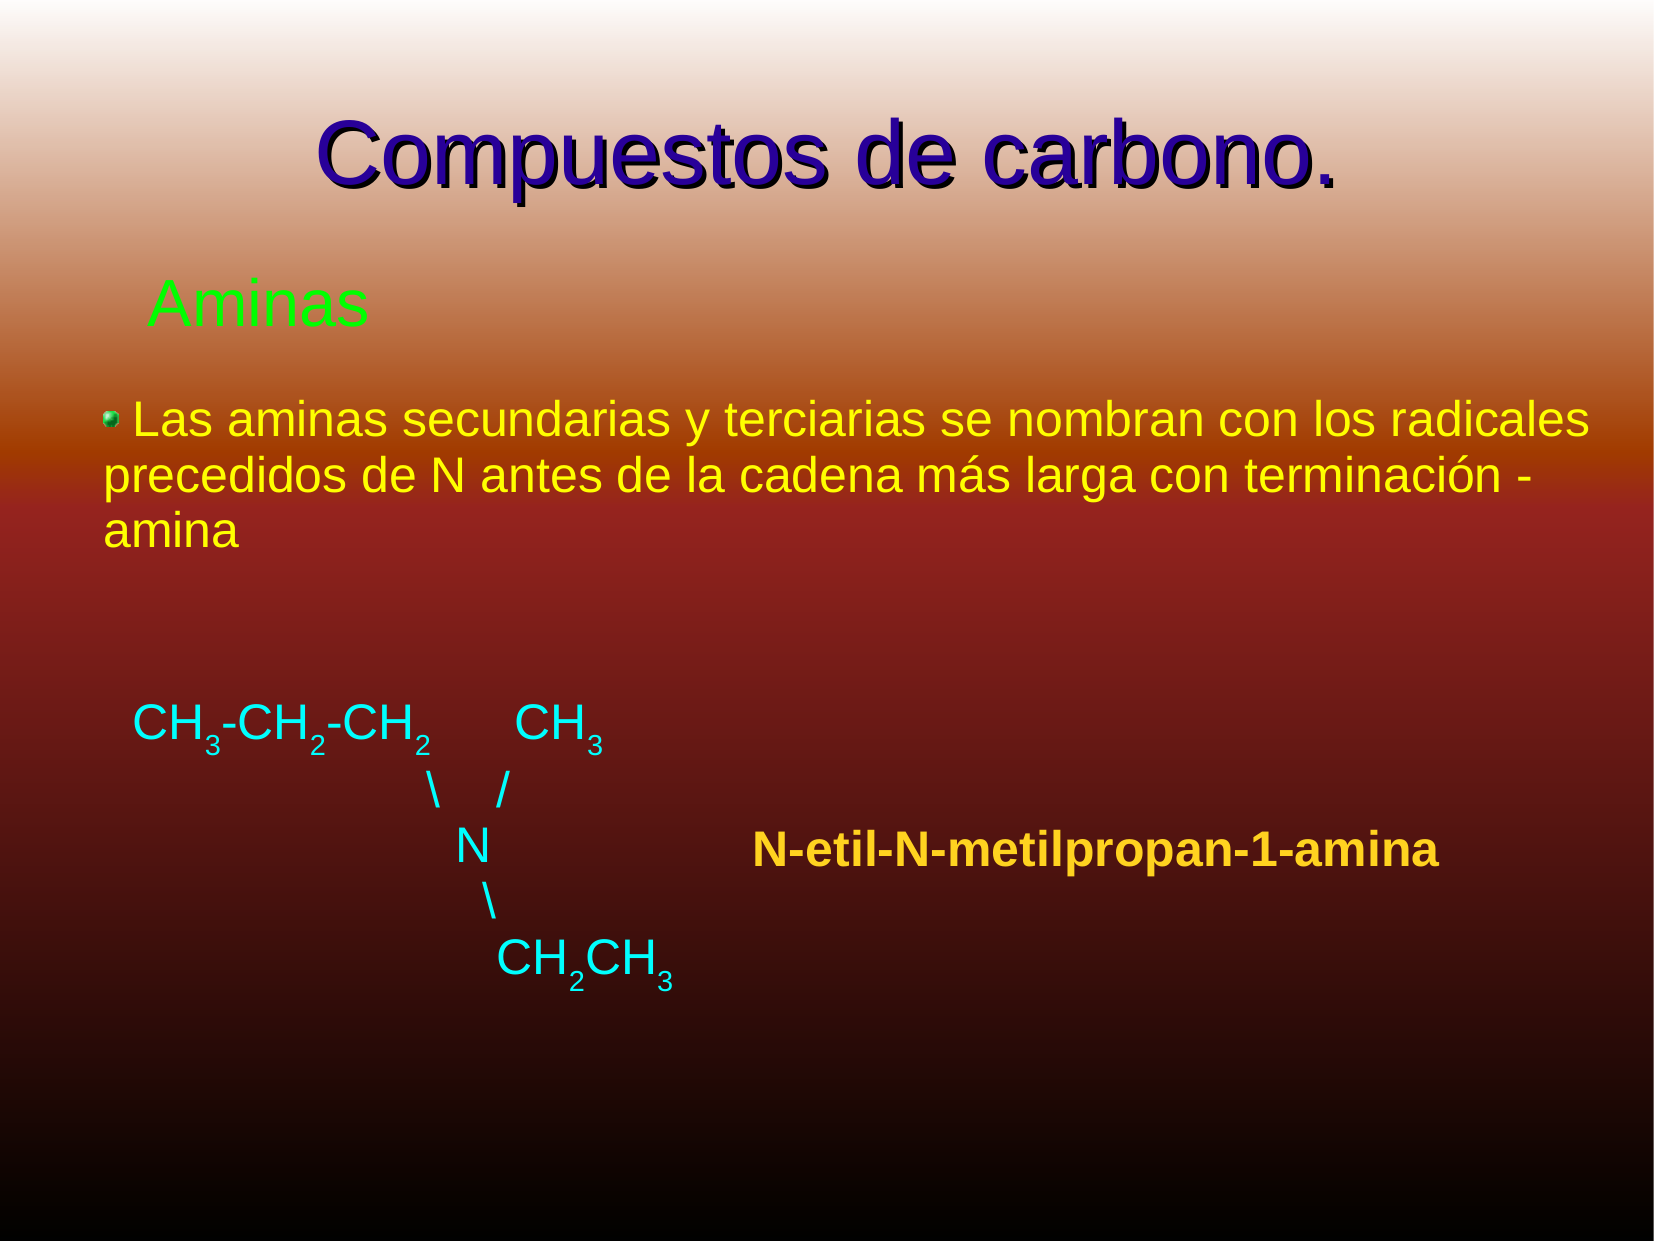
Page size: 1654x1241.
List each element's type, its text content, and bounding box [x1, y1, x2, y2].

title Compuestos de carbono. [82, 49, 1571, 257]
text_box CH3-CH2-CH2 CH3 \ / N \ CH2CH3 [118, 575, 886, 1005]
picture [0, 0, 1654, 1241]
text_box Las aminas secundarias y terciarias se nombran con los radicales precedidos de N antes de la cadena más larga con terminación -amina [88, 383, 1610, 566]
list Aminas [76, 265, 1182, 355]
text_box N-etil-N-metilpropan-1-amina [738, 813, 1536, 943]
